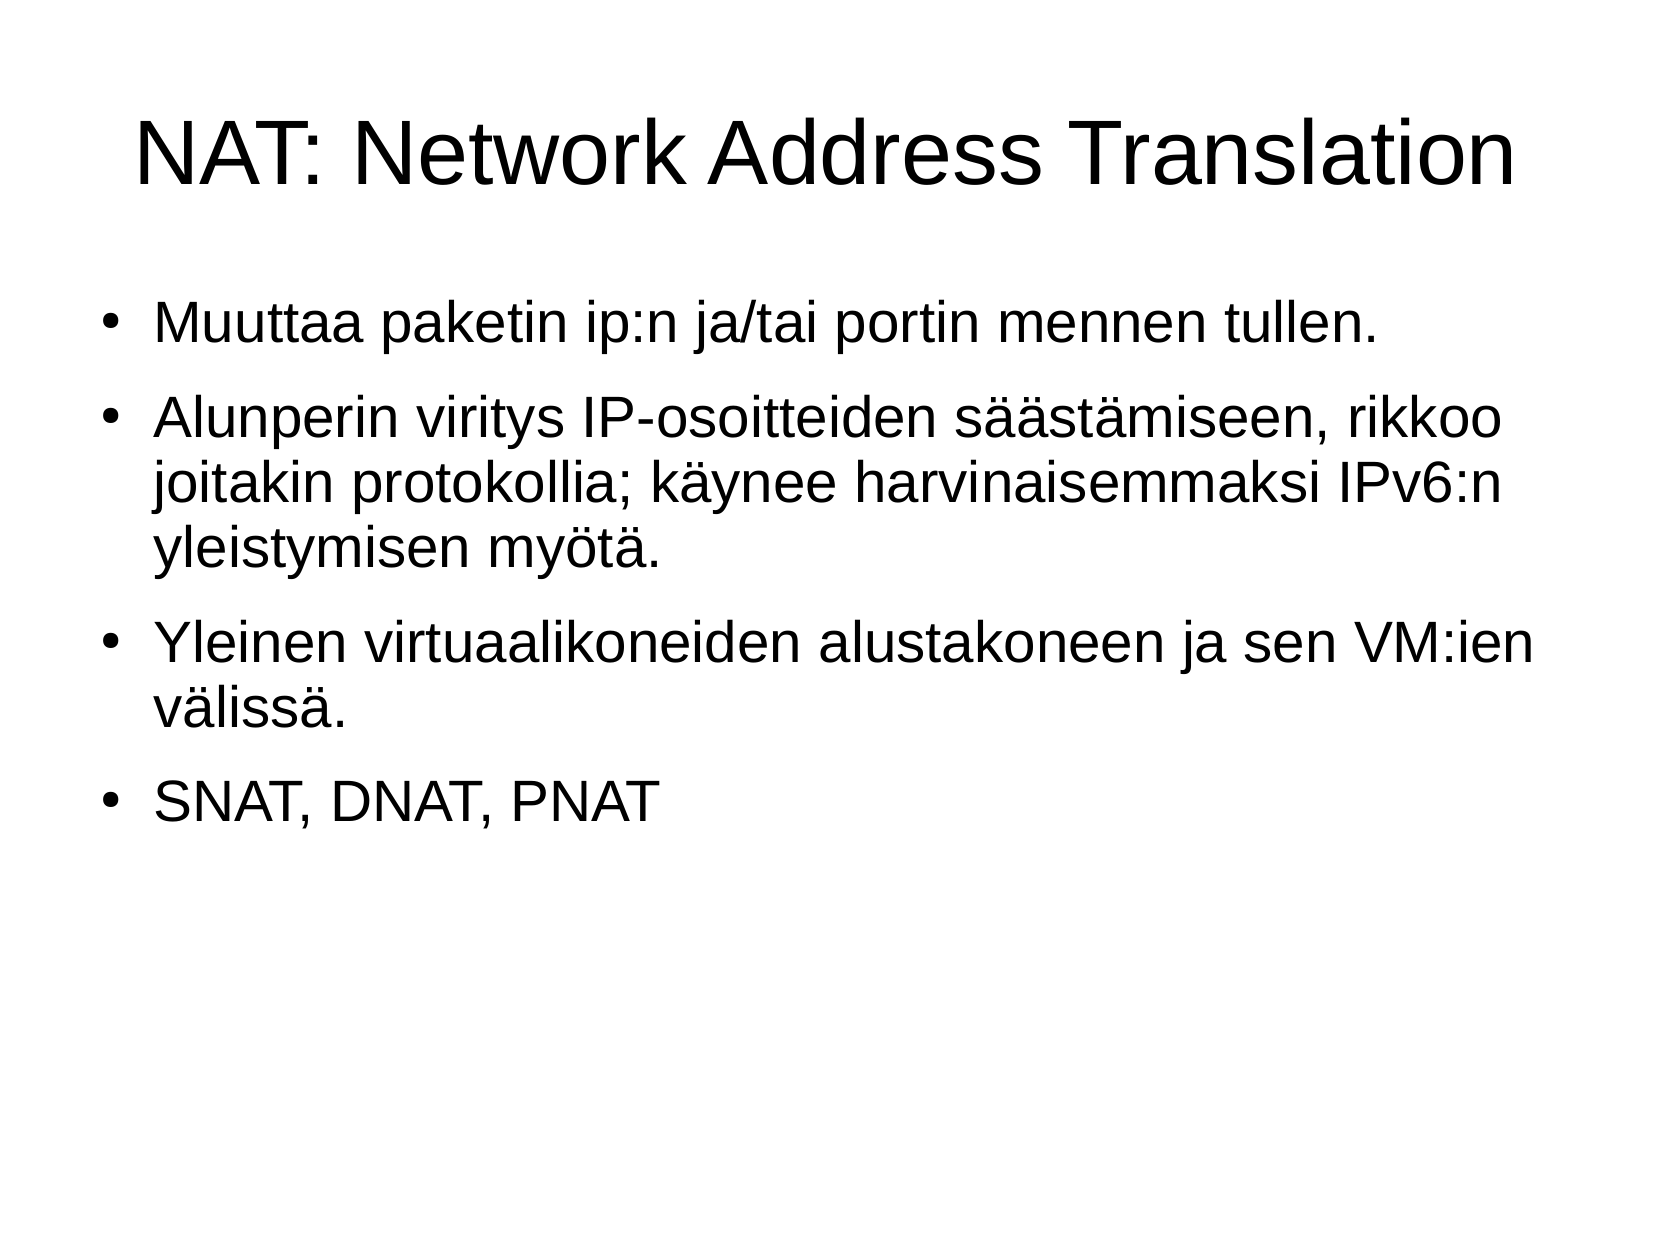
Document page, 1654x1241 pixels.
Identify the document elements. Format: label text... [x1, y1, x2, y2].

list Muuttaa paketin ip:n ja/tai portin mennen tullen. Alunperin viritys IP-osoitteiden säästämiseen, rikkoo joitakin protokollia; käynee harvinaisemmaksi IPv6:n yleistymisen myötä. Yleinen virtuaalikoneiden alustakoneen ja sen VM:ien välissä. SNAT, DNAT, PNAT [82, 290, 1571, 1010]
title NAT: Network Address Translation [82, 49, 1571, 257]
